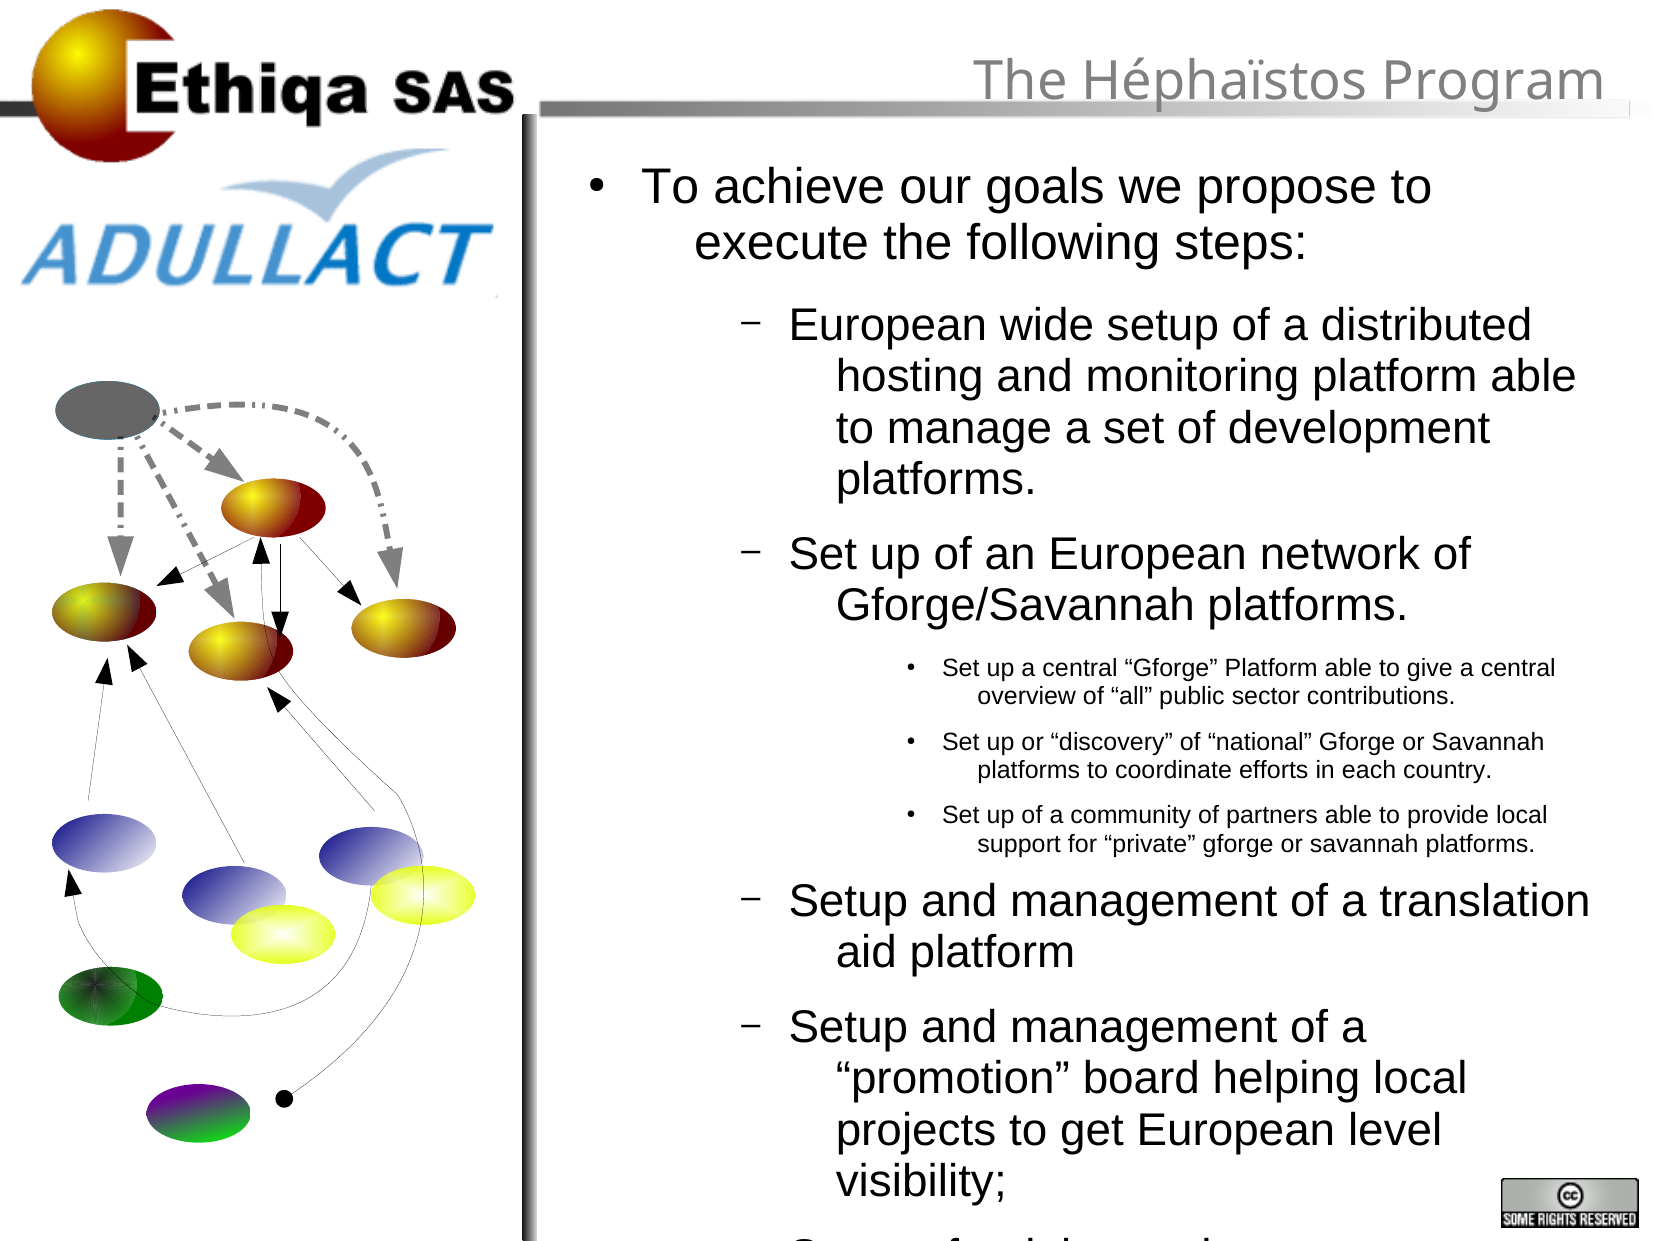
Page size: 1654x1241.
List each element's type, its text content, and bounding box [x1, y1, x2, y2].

picture [0, 5, 1654, 298]
text_box [58, 967, 160, 1026]
list To achieve our goals we propose to execute the following steps: European wide setup of a distributed hosting and monitoring platform able to manage a set of development platforms. Set up of an European network of Gforge/Savannah platforms. Set up a central “Gforge” Platform able to give a central overview of “all” public sector contributions. Set up or “discovery” of “national” Gforge or Savannah platforms to coordinate efforts in each country. Set up of a community of partners able to provide local support for “private” gforge or savannah platforms. Setup and management of a translation aid platform Setup and management of a “promotion” board helping local projects to get European level visibility; Setup of training and awareness program for FOSS development methods. [552, 158, 1593, 1230]
text_box [419, 844, 424, 863]
text_box [52, 582, 157, 642]
text_box [182, 865, 336, 964]
text_box [421, 865, 476, 925]
text_box [109, 966, 163, 1005]
text_box [146, 1084, 251, 1143]
text_box [55, 381, 160, 440]
text_box [319, 826, 423, 925]
text_box [221, 478, 326, 538]
title The Héphaïstos Program [353, 20, 1608, 136]
picture [1593, 1178, 1639, 1228]
text_box [188, 621, 278, 681]
text_box [265, 625, 294, 671]
text_box [52, 813, 157, 873]
text_box [351, 599, 456, 658]
